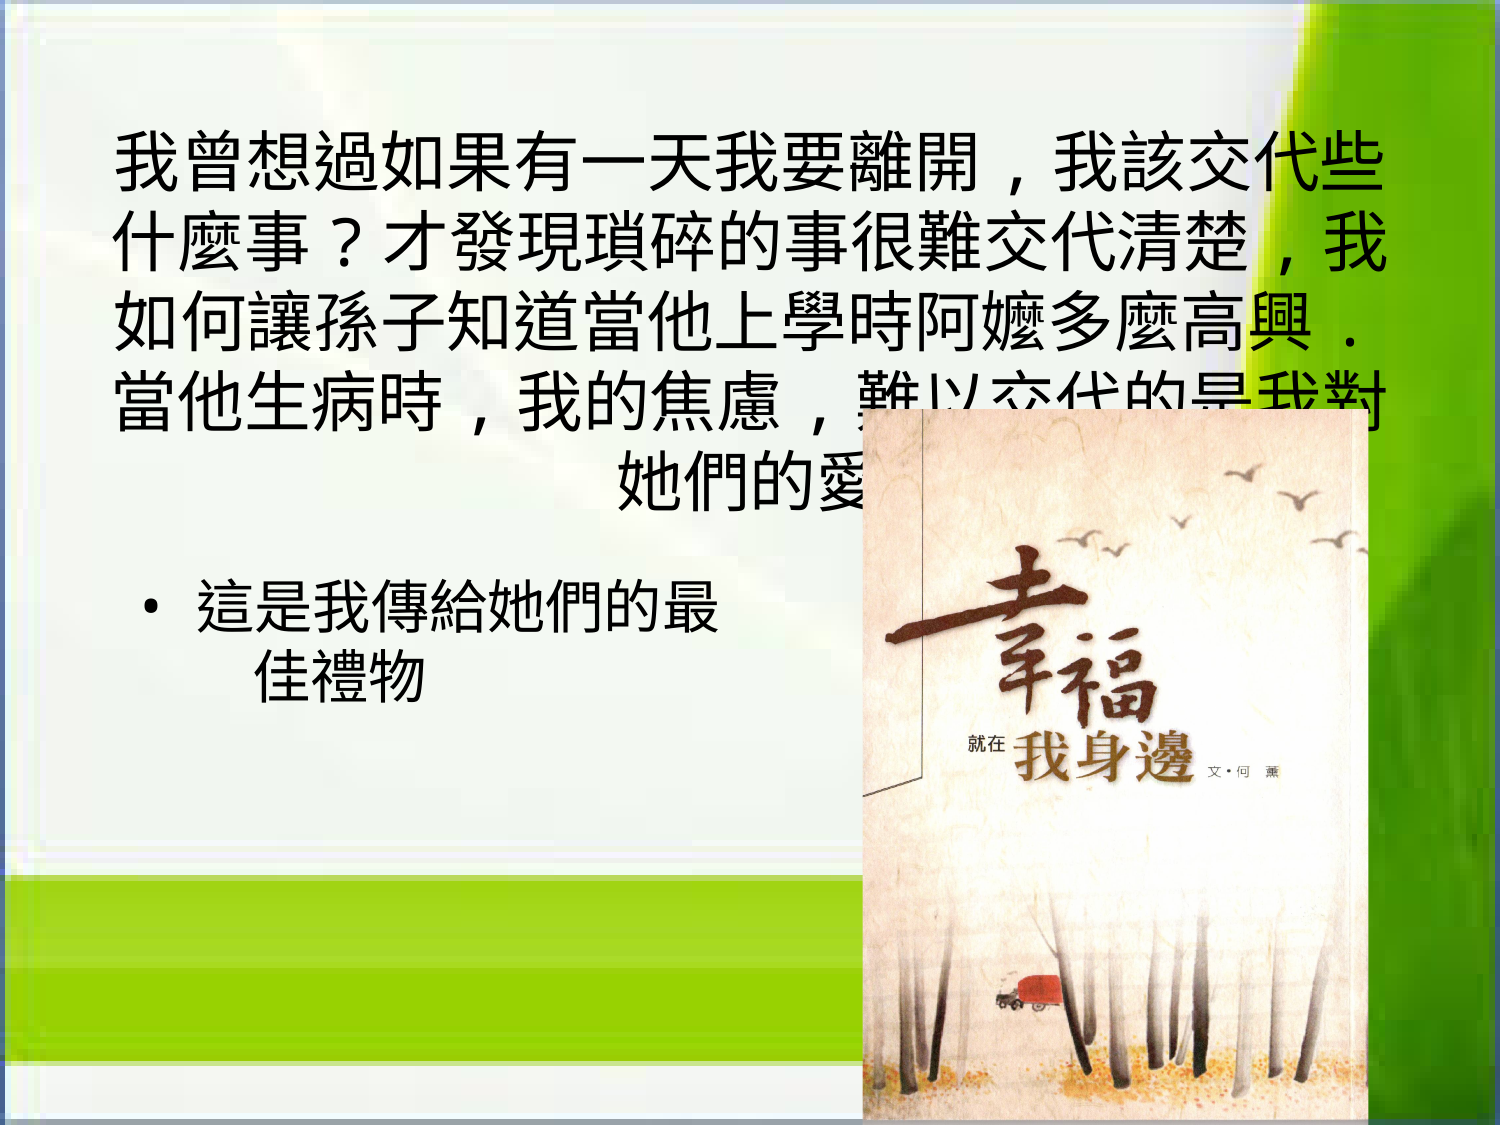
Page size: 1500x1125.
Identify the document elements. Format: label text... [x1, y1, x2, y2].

picture [862, 409, 1369, 1125]
title 我曾想過如果有一天我要離開,我該交代些什麼事?才發現瑣碎的事很難交代清楚,我如何讓孫子知道當他上學時阿嬤多麼高興.當他生病時,我的焦慮,難以交代的是我對她們的愛 [75, 112, 1426, 300]
list 這是我傳給她們的最佳禮物 [125, 562, 738, 1005]
